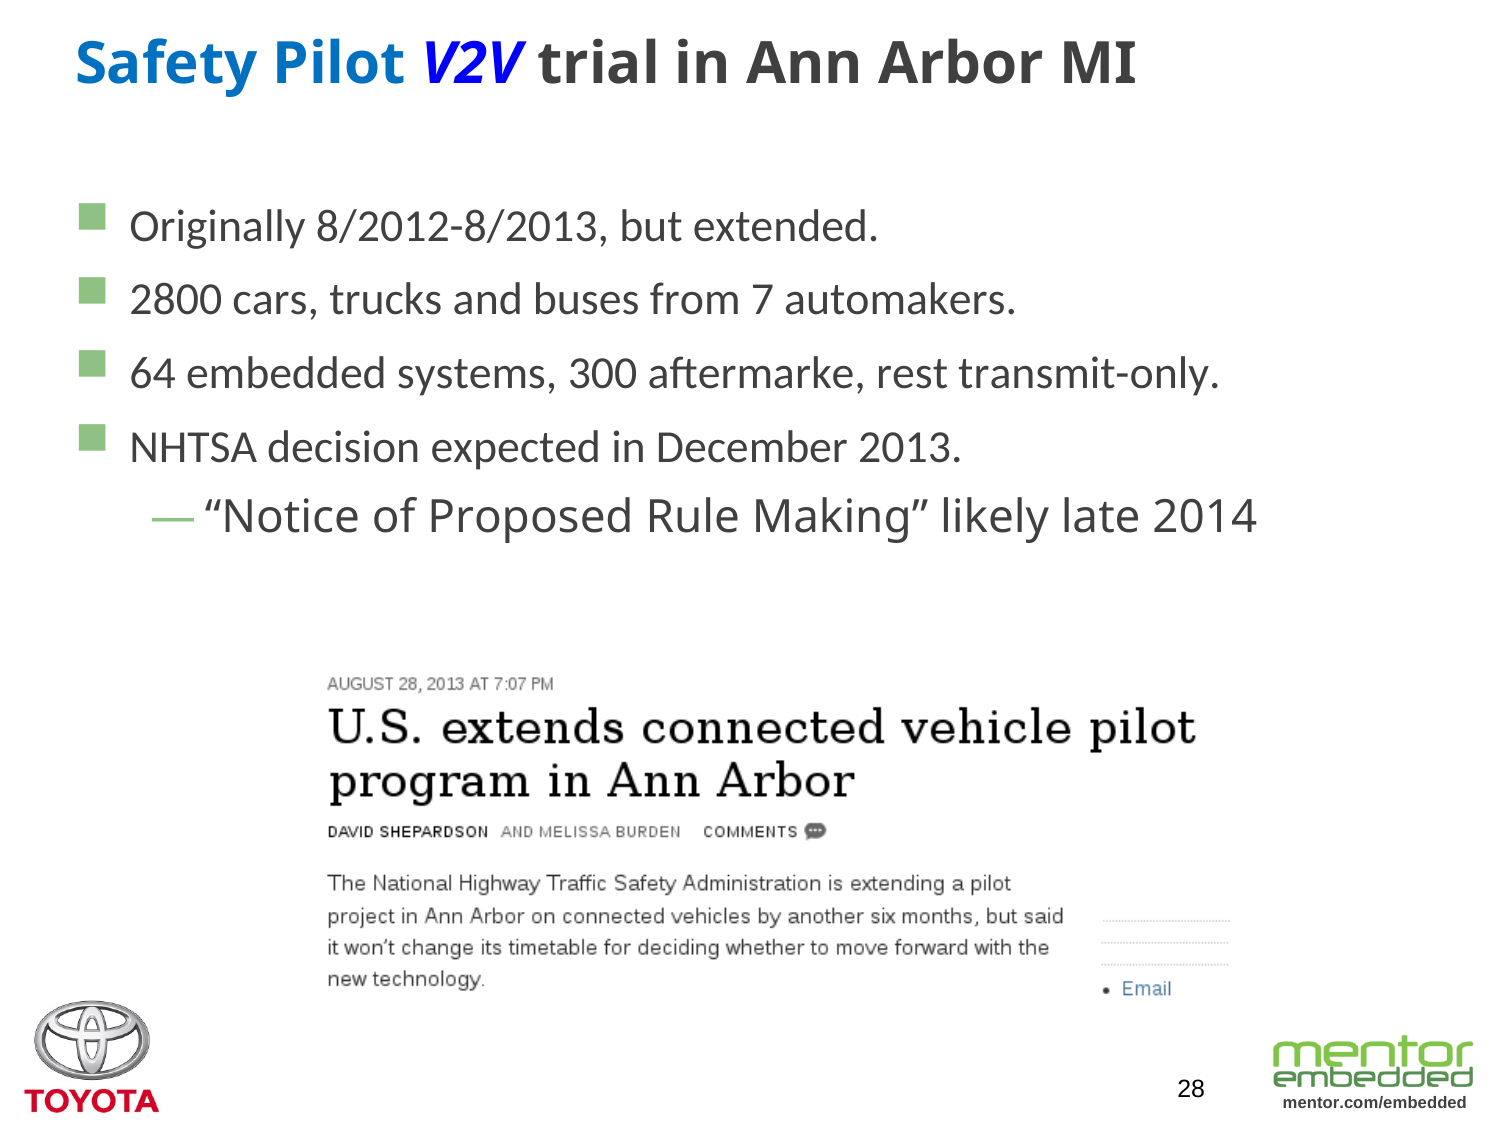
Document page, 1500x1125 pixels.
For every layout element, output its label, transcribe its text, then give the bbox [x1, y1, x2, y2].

text_box Safety Pilot V2V trial in Ann Arbor MI [0, 0, 1500, 113]
picture [24, 1026, 163, 1114]
picture [312, 662, 1230, 1005]
picture [1268, 1030, 1476, 1092]
text_box Originally 8/2012-8/2013, but extended. 2800 cars, trucks and buses from 7 automakers. 64 embedded systems, 300 aftermarke, rest transmit-only. NHTSA decision expected in December 2013. “Notice of Proposed Rule Making” likely late 2014 [0, 187, 1500, 1026]
